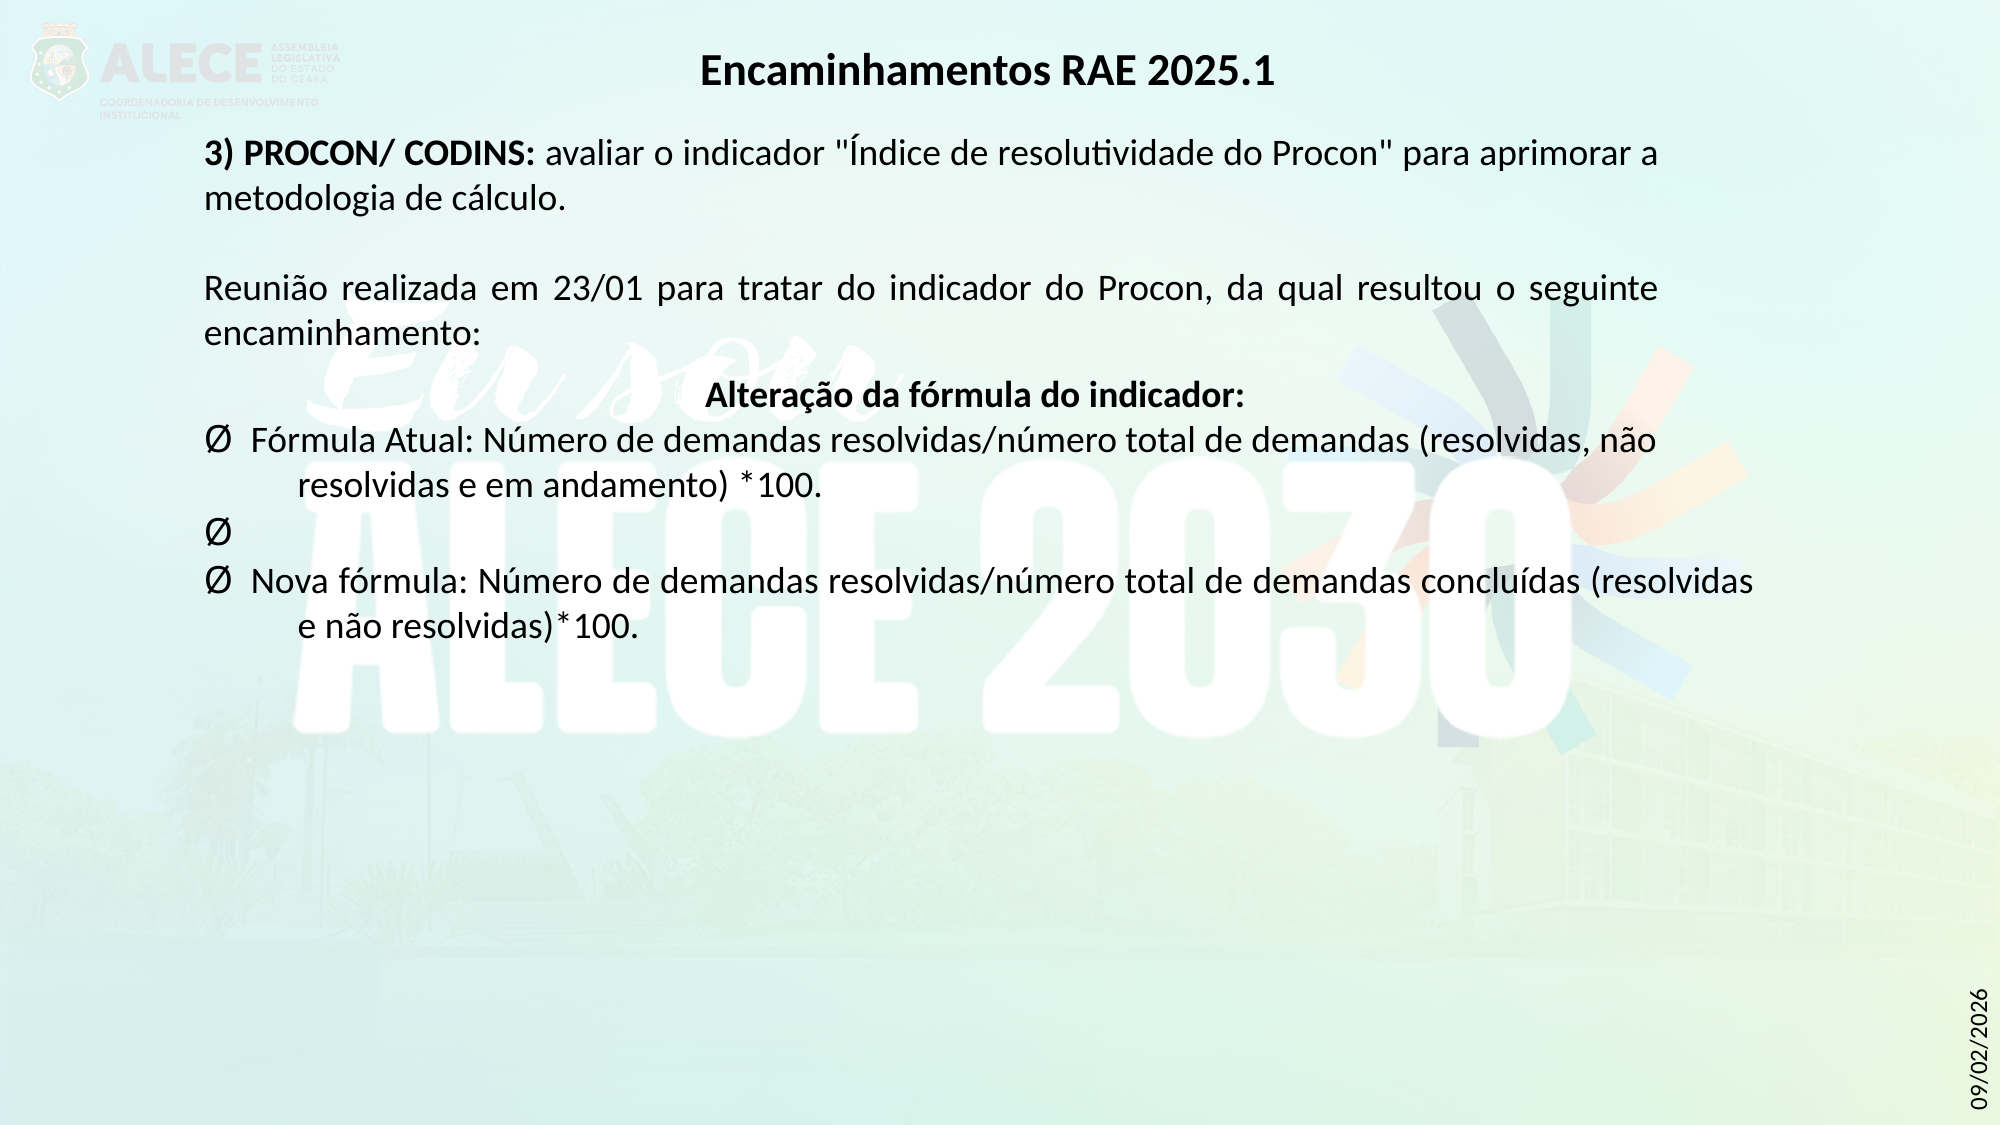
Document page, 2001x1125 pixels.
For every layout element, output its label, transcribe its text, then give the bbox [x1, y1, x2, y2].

text_box 3) PROCON/ CODINS: avaliar o indicador "Índice de resolutividade do Procon" para aprimorar a metodologia de cálculo. Reunião realizada em 23/01 para tratar do indicador do Procon, da qual resultou o seguinte encaminhamento: [188, 120, 1771, 362]
text_box 09/02/2026 [1954, 972, 2000, 1125]
text_box Encaminhamentos RAE 2025.1 [671, 37, 1305, 104]
text_box Alteração da fórmula do indicador: Fórmula Atual: Número de demandas resolvidas/número total de demandas (resolvidas, não resolvidas e em andamento) *100. Nova fórmula: Número de demandas resolvidas/número total de demandas concluídas (resolvidas e não resolvidas)*100. [188, 362, 1771, 651]
